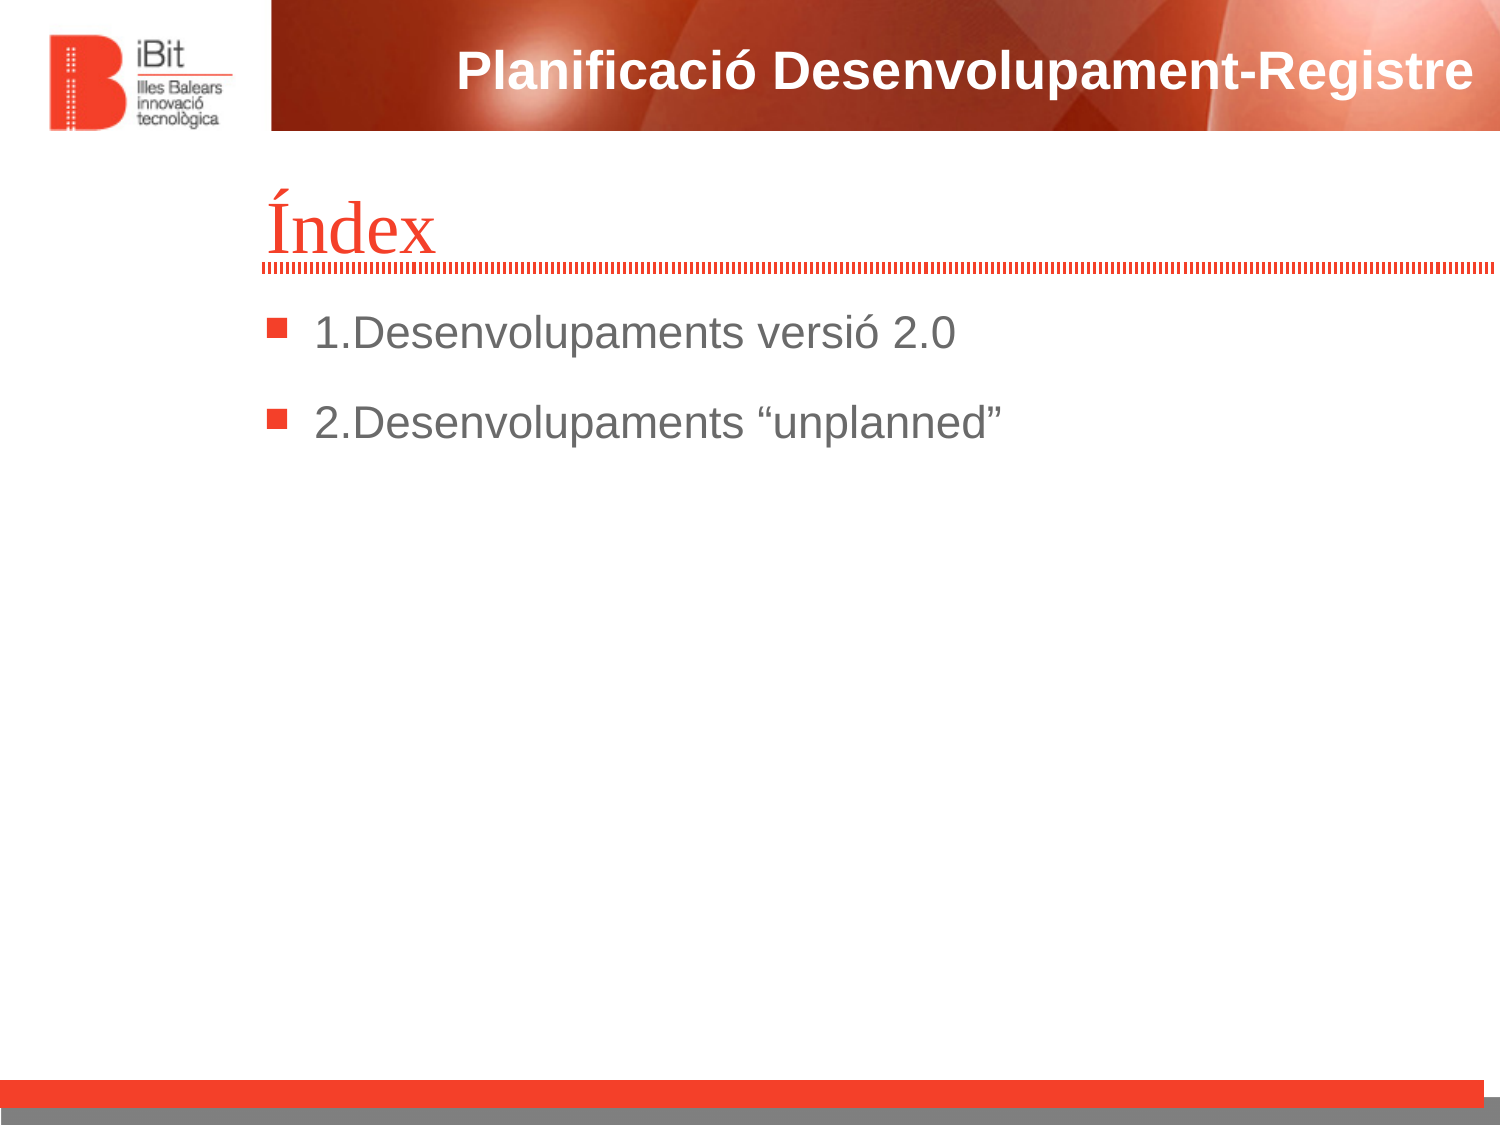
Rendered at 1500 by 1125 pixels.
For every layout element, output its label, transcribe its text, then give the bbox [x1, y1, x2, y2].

text_box 1.Desenvolupaments versió 2.0 2.Desenvolupaments “unplanned” [252, 295, 1477, 529]
text_box Índex [251, 171, 1404, 277]
title Planificació Desenvolupament-Registre [324, 11, 1477, 130]
picture [0, 0, 1500, 131]
